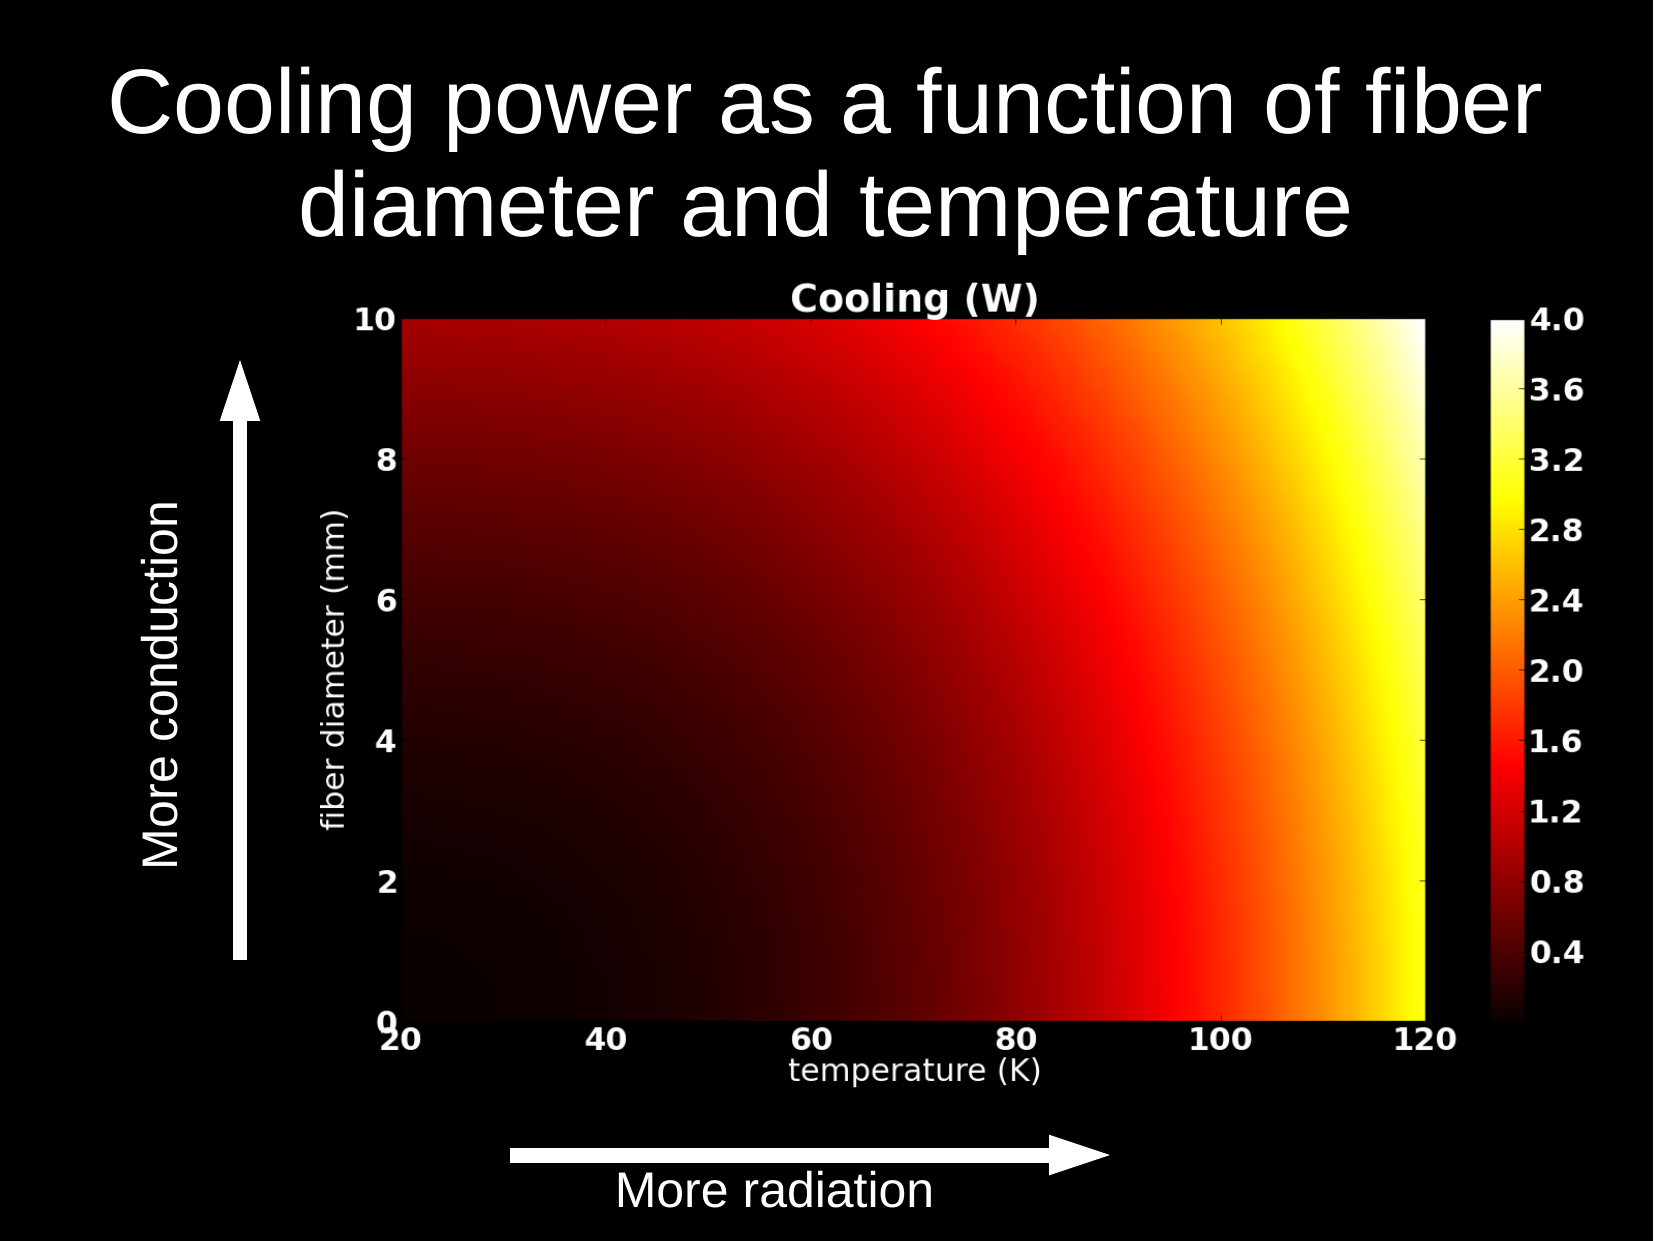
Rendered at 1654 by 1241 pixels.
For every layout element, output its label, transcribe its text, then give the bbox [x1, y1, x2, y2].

text_box More conduction [124, 485, 196, 886]
text_box More radiation [600, 1155, 950, 1226]
title Cooling power as a function of fiber diameter and temperature [82, 49, 1571, 257]
picture [195, 231, 1653, 1111]
